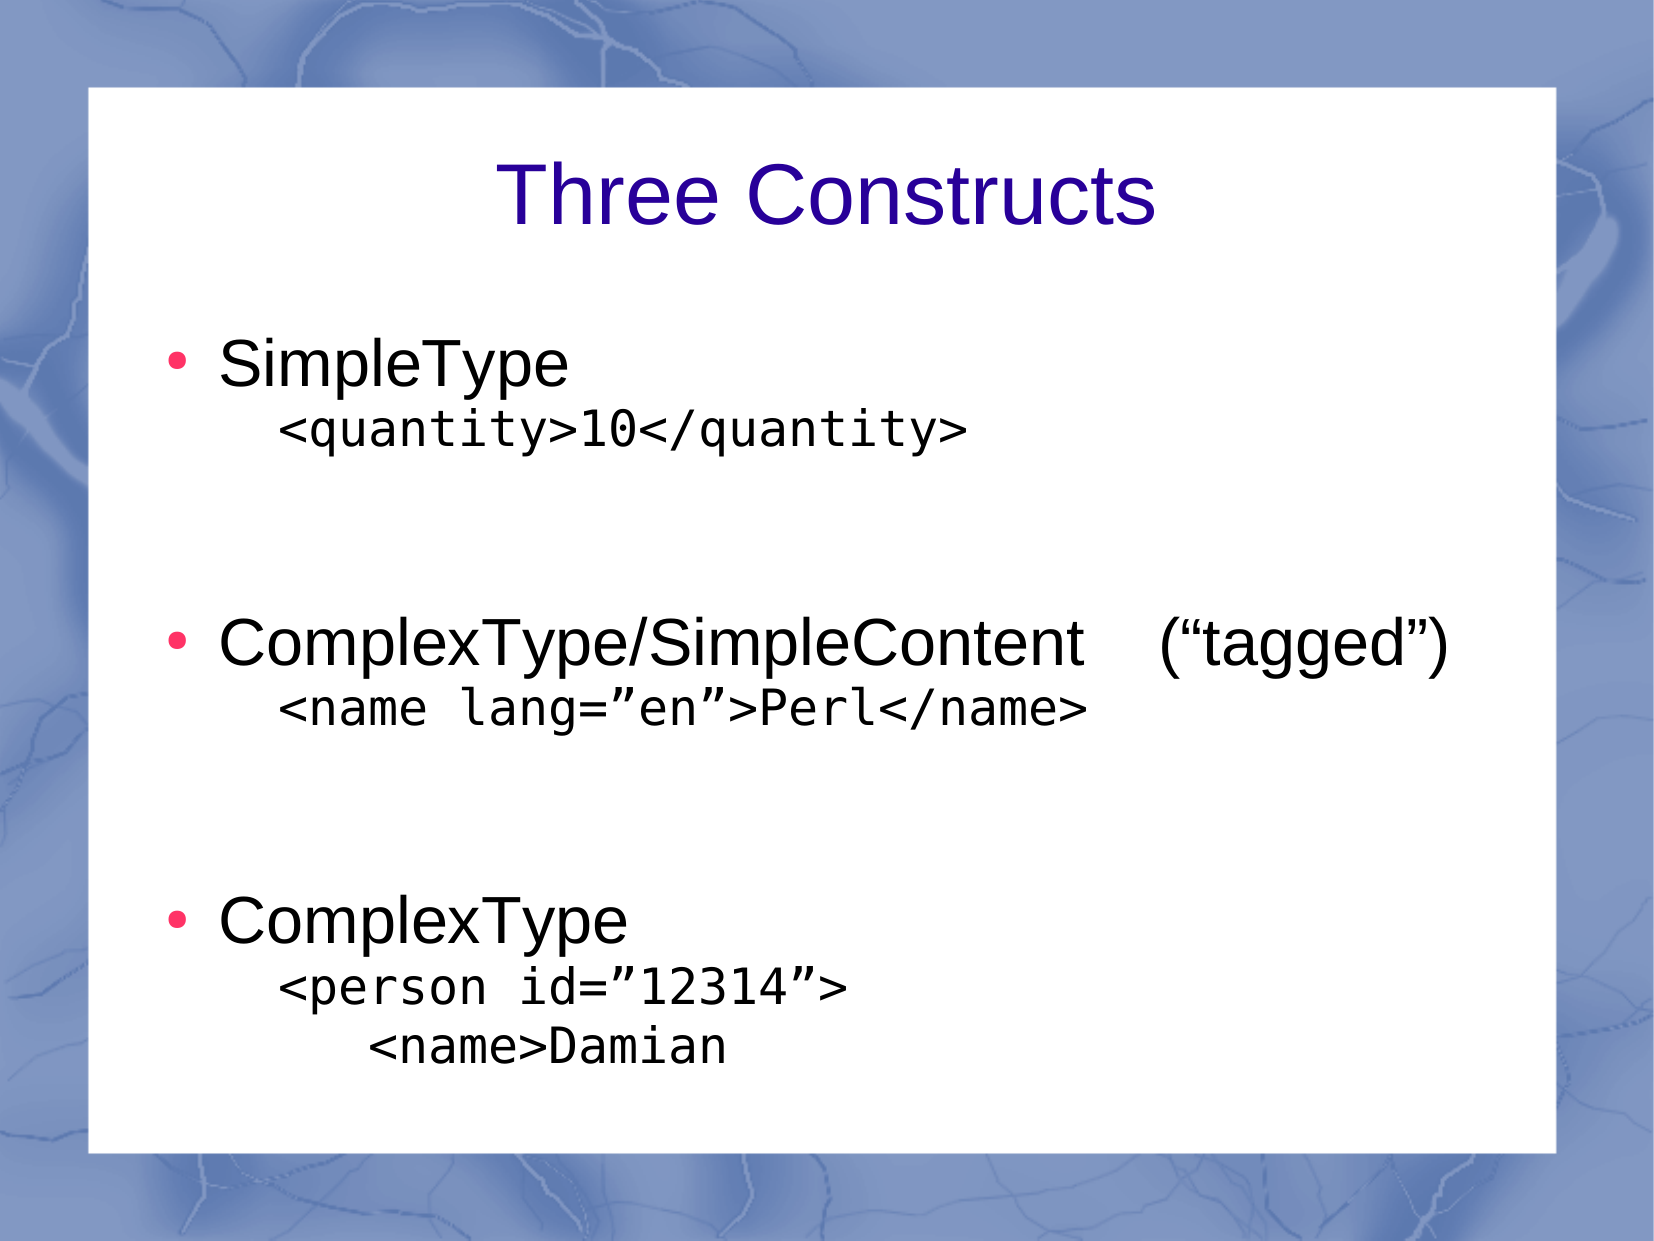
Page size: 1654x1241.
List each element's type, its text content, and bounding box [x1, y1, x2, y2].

list SimpleType <quantity>10</quantity> ComplexType/SimpleContent (“tagged”) <name lang=”en”>Perl</name> ComplexType <person id=”12314”> <name>Damian [147, 325, 1576, 1232]
picture [0, 0, 1654, 1241]
title Three Constructs [118, 90, 1536, 298]
